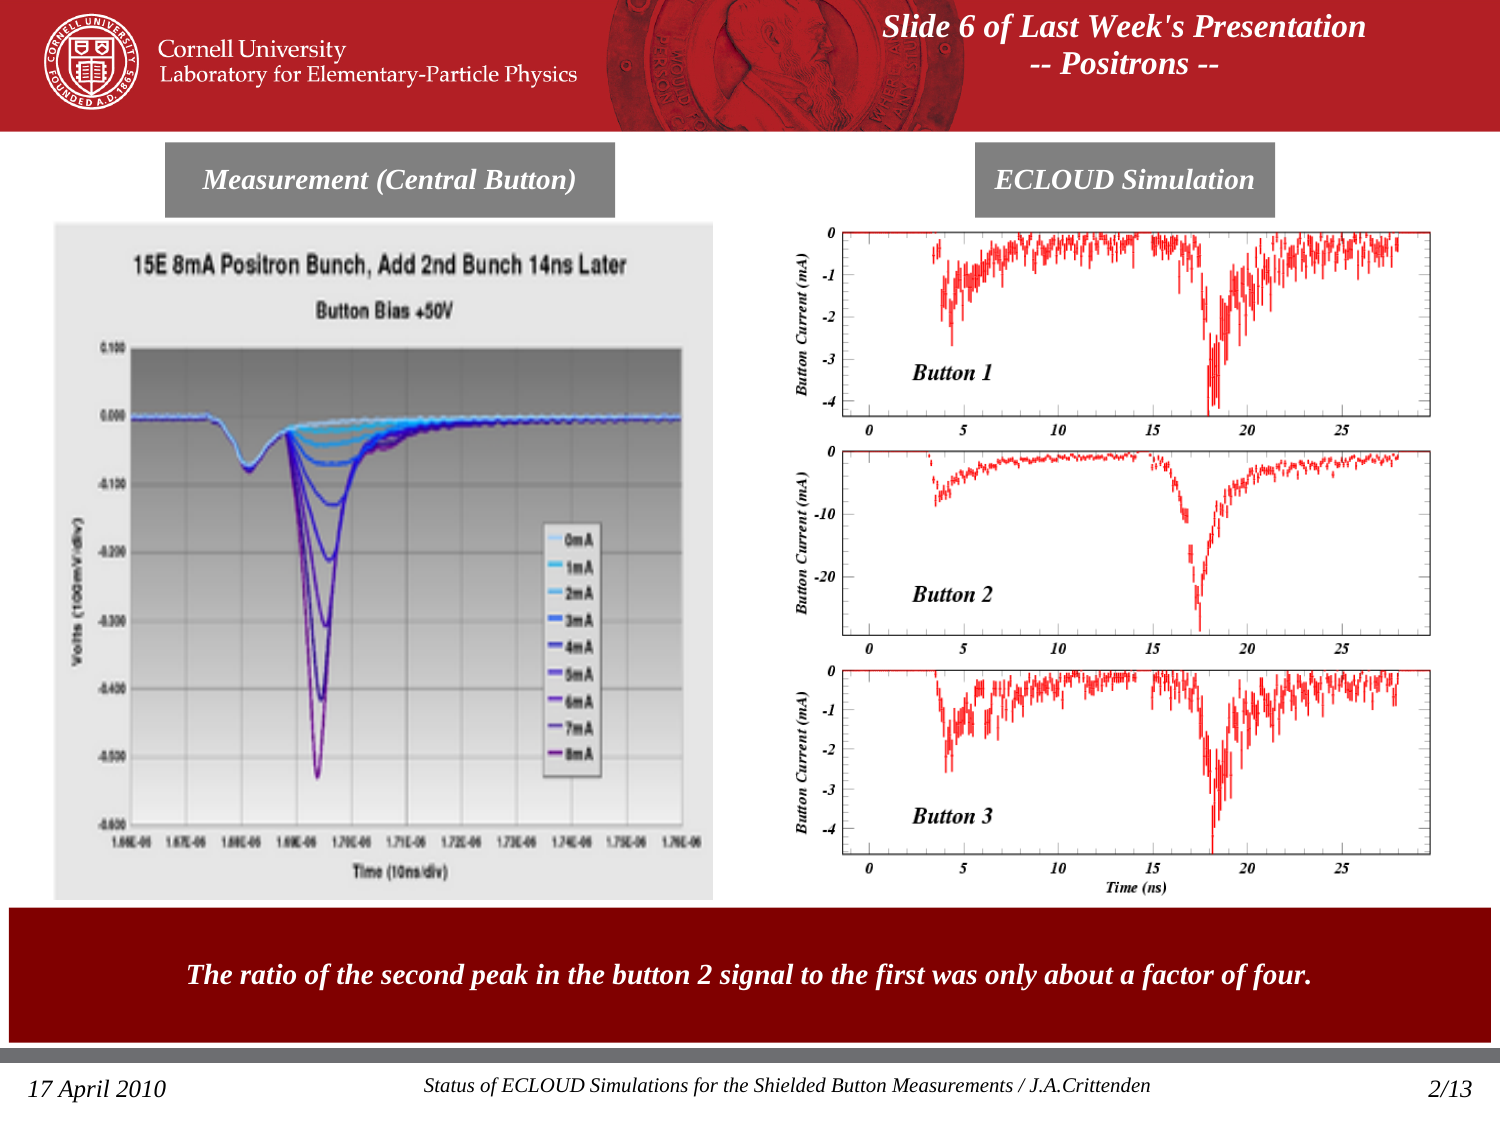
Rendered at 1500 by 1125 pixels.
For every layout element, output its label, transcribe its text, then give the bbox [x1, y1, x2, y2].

text_box ECLOUD Simulation [975, 142, 1276, 218]
text_box The ratio of the second peak in the button 2 signal to the first was only about a factor of four. [8, 907, 1491, 1043]
text_box Measurement (Central Button) [165, 142, 616, 218]
picture [787, 220, 1448, 901]
picture [0, 0, 1500, 132]
picture [52, 220, 713, 901]
text_box Slide 6 of Last Week's Presentation -- Positrons -- [749, 0, 1500, 113]
